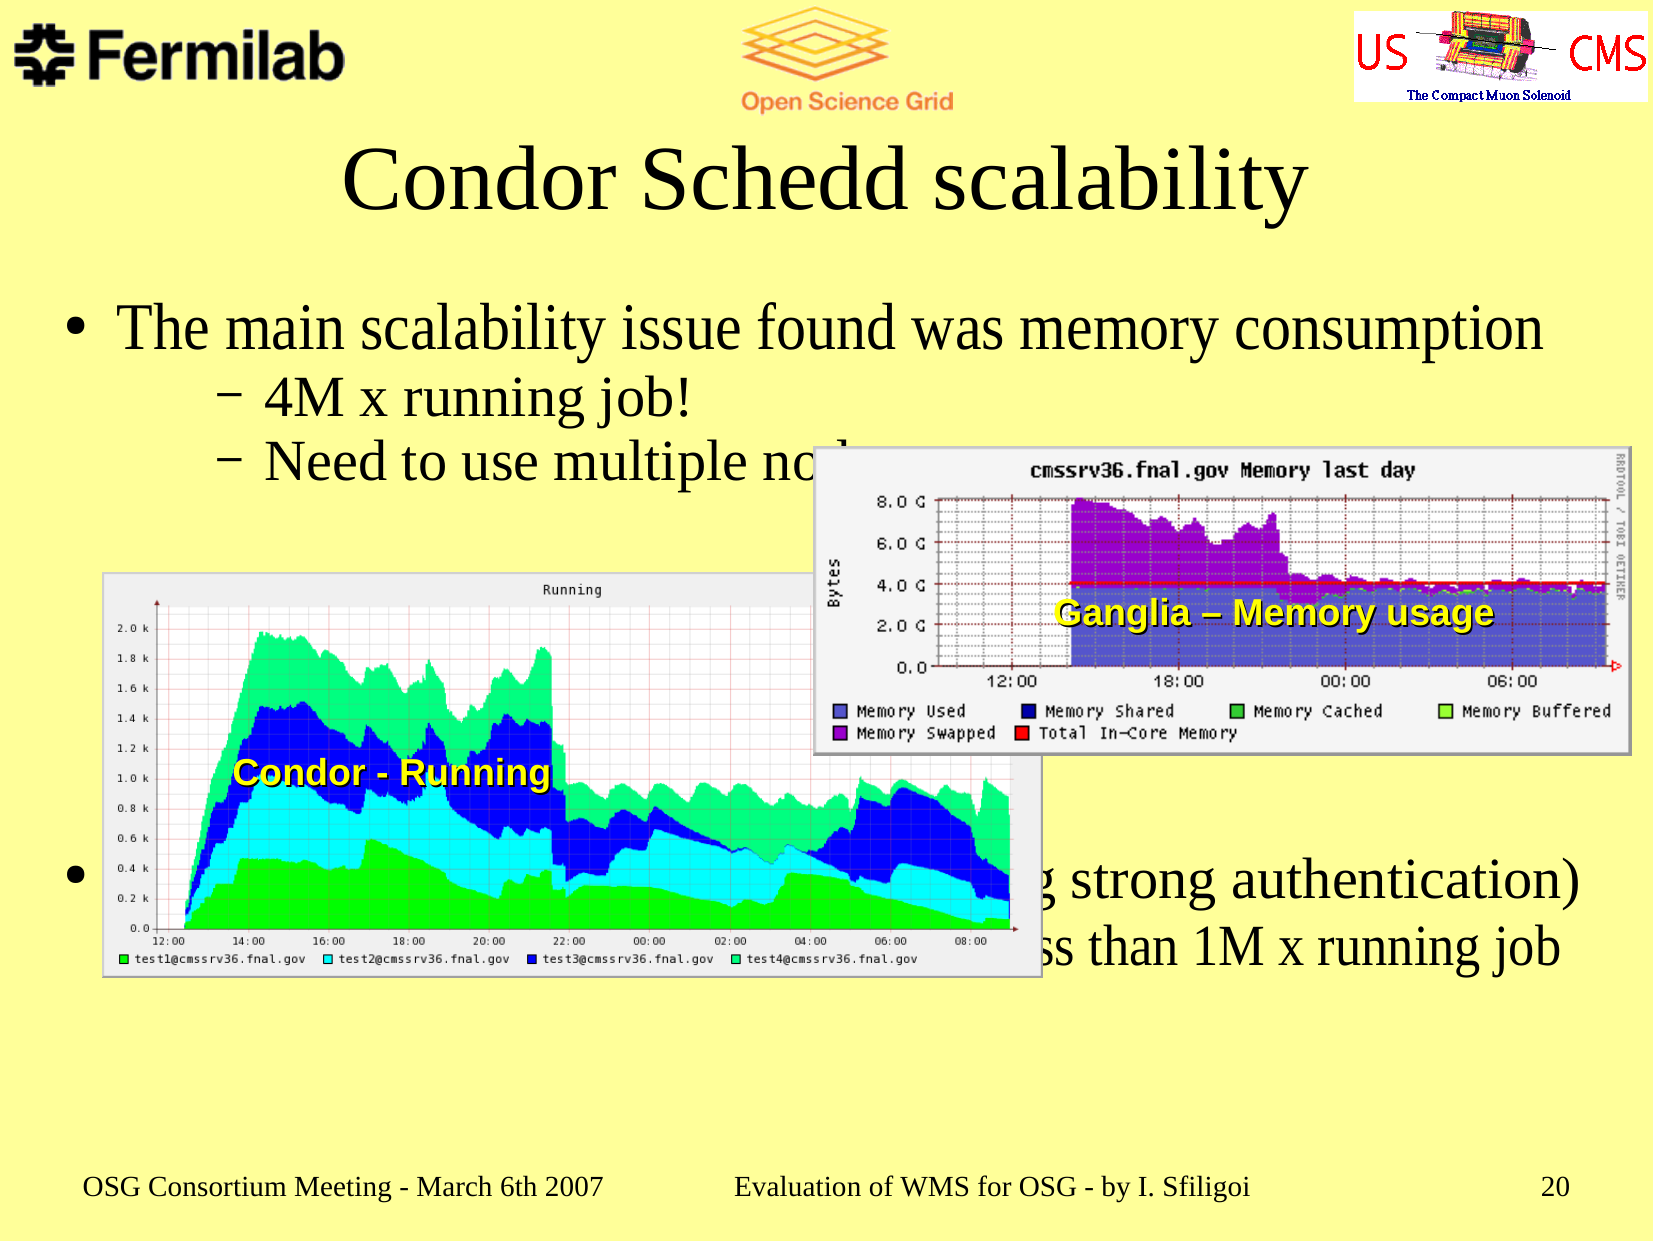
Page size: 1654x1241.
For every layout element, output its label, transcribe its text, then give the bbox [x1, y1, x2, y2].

picture [102, 446, 1632, 978]
text_box Ganglia – Memory usage [1038, 584, 1510, 657]
picture [741, 5, 953, 100]
list The main scalability issue found was memory consumption 4M x running job! Need to use multiple nodes May be a configuration issue (using strong authentication) Regular Condor pools in OSG use less than 1M x running job [28, 290, 1628, 1152]
picture [1354, 11, 1648, 102]
title Condor Schedd scalability [82, 100, 1571, 257]
picture [14, 23, 345, 87]
text_box Condor - Running [217, 743, 567, 816]
